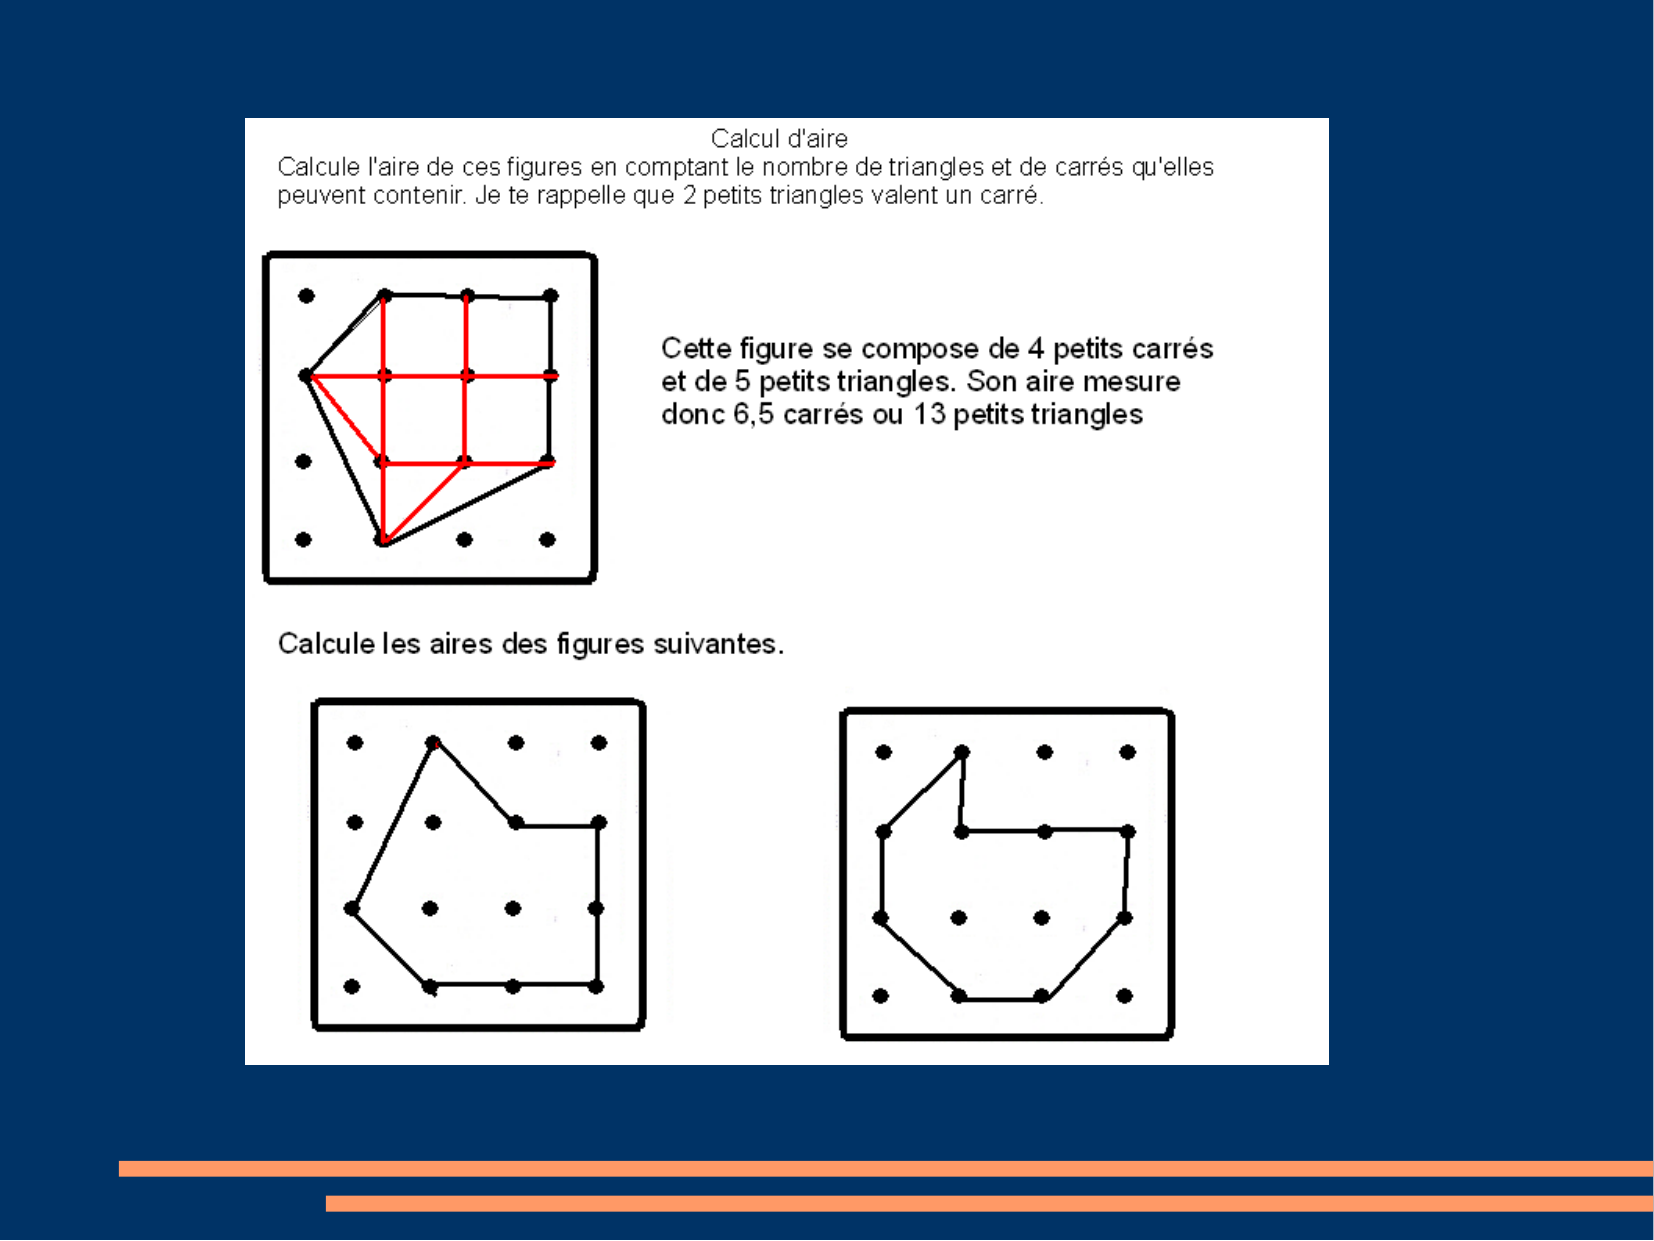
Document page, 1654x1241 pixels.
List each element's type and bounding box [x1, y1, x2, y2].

picture [245, 118, 1329, 1066]
